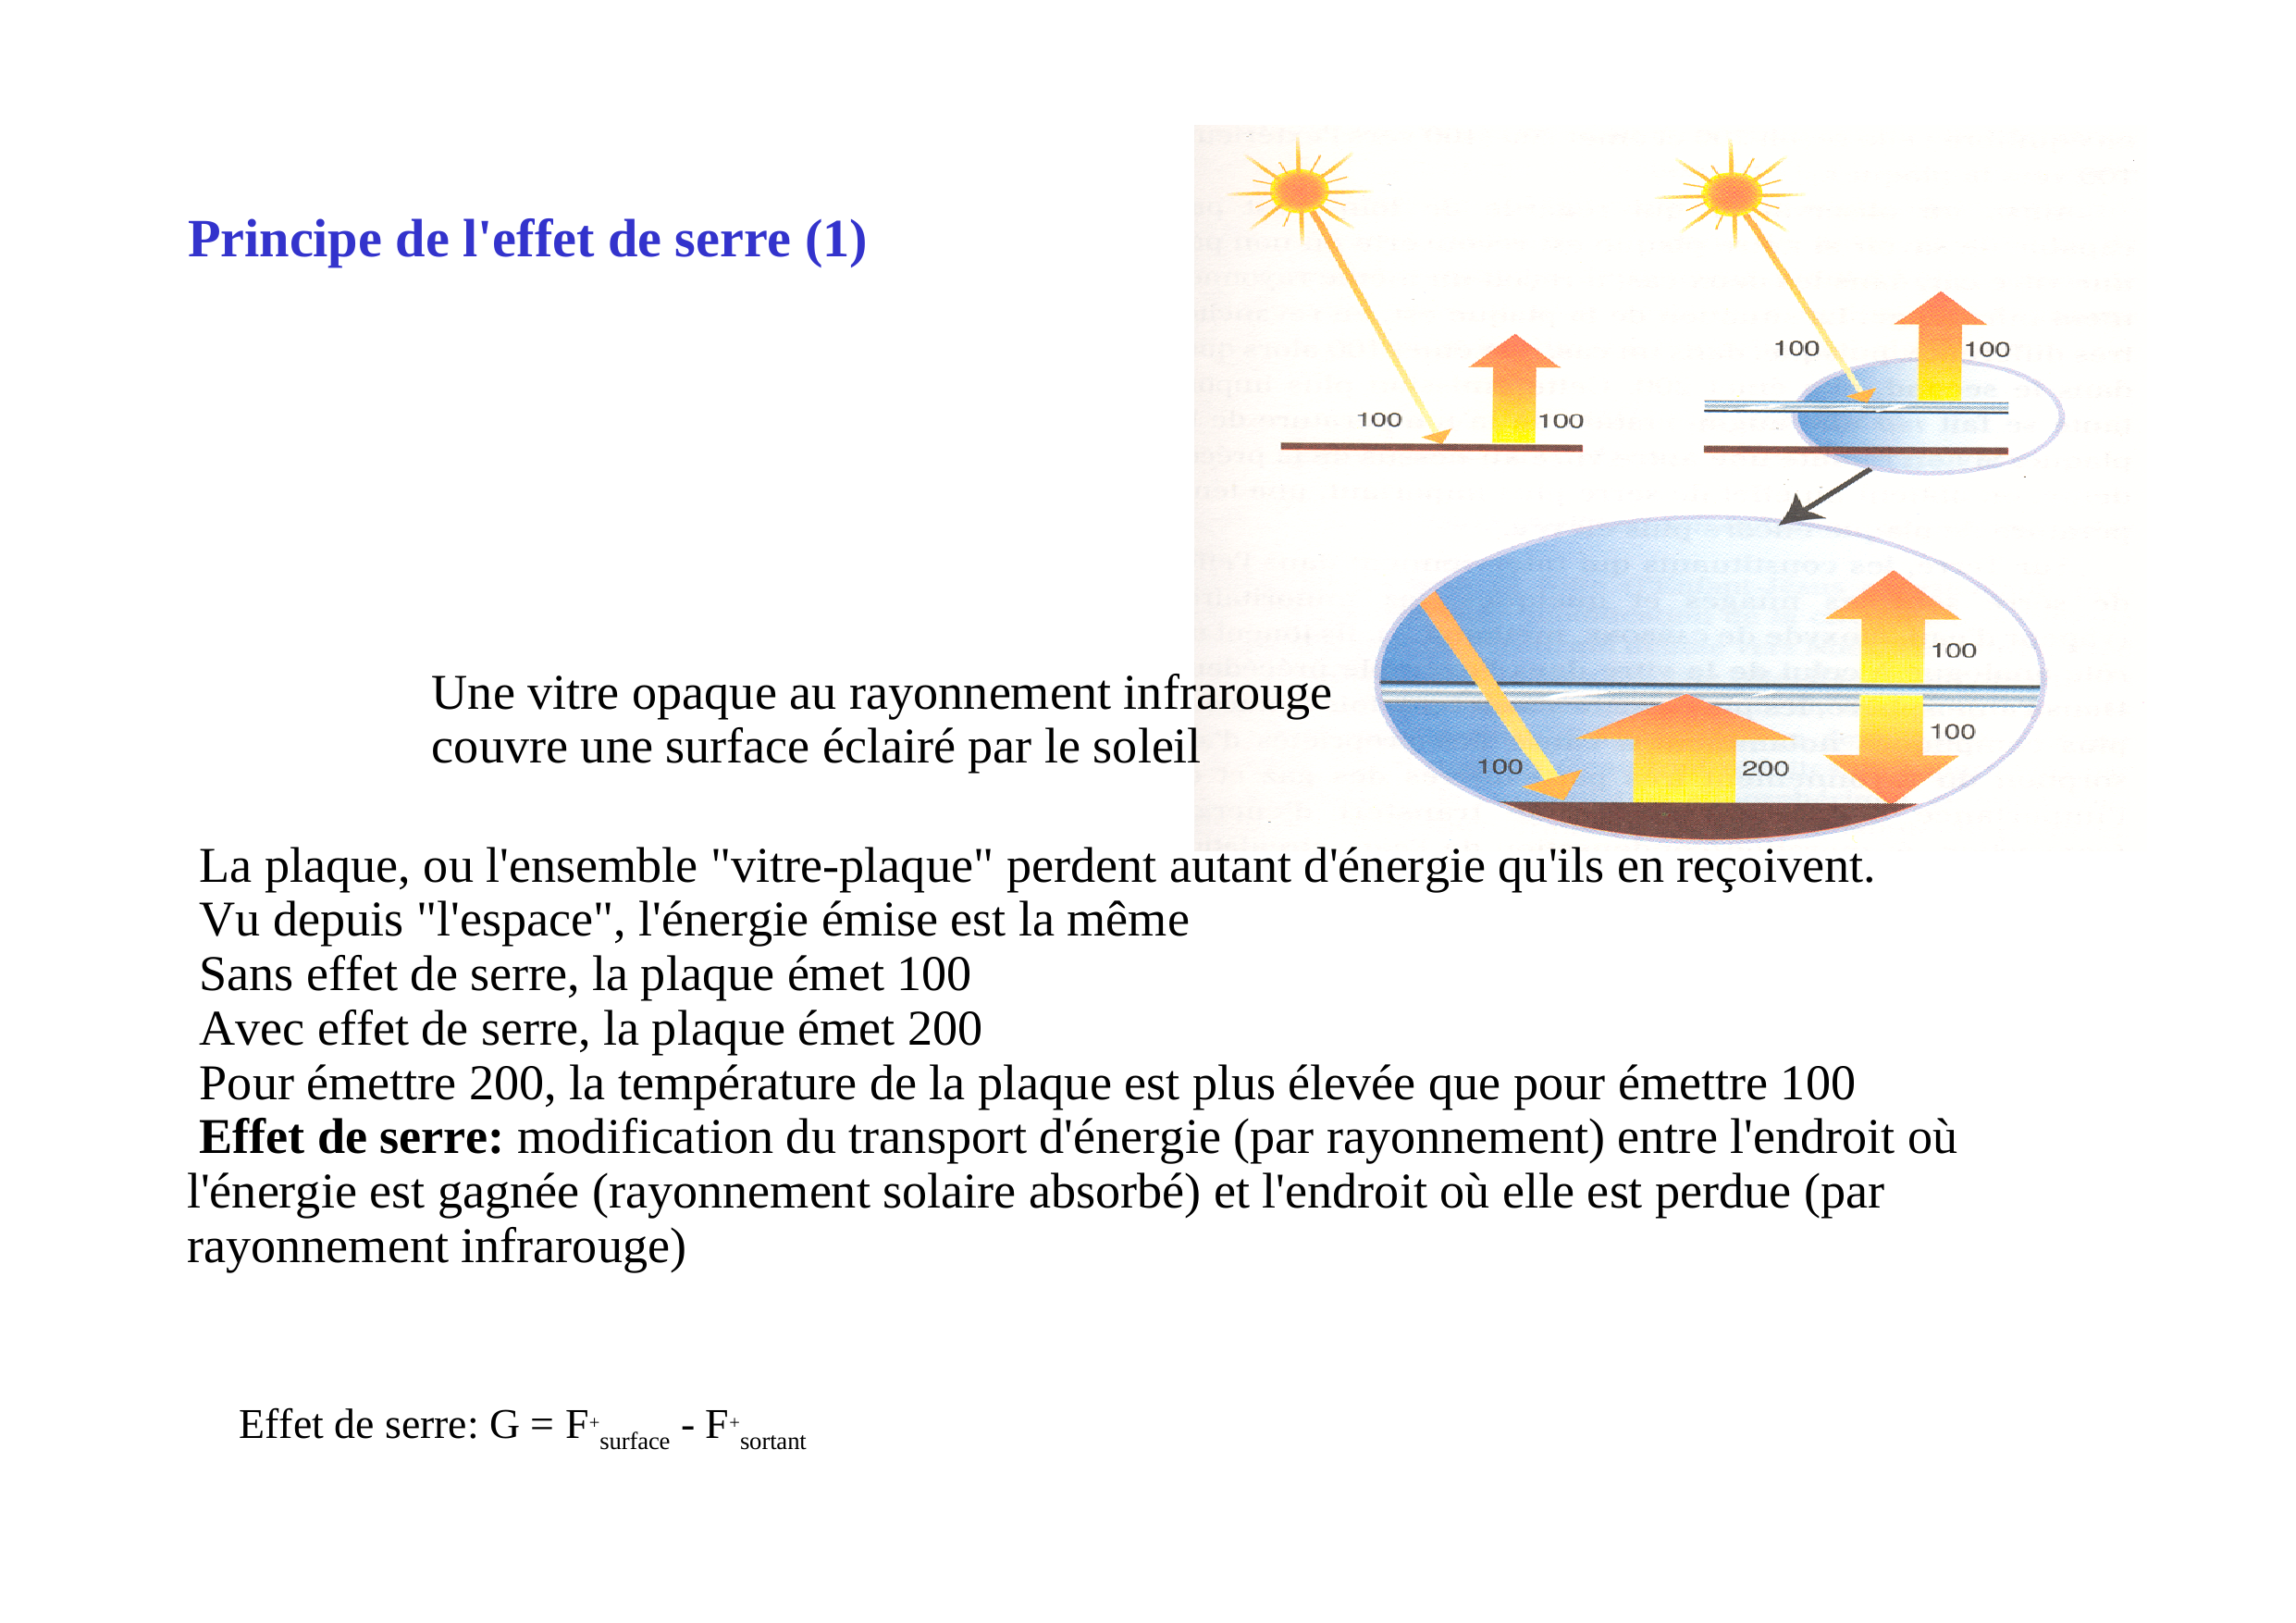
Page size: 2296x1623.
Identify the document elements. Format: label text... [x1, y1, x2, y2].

text_box La plaque, ou l'ensemble "vitre-plaque" perdent autant d'énergie qu'ils en reçoivent. Vu depuis "l'espace", l'énergie émise est la même Sans effet de serre, la plaque émet 100 Avec effet de serre, la plaque émet 200 Pour émettre 200, la température de la plaque est plus élevée que pour émettre 100 Effet de serre: modification du transport d'énergie (par rayonnement) entre l'endroit où l'énergie est gagnée (rayonnement solaire absorbé) et l'endroit où elle est perdue (par rayonnement infrarouge) [173, 834, 2141, 1493]
text_box Principe de l'effet de serre (1) [188, 213, 1135, 321]
picture [1194, 125, 2147, 851]
text_box Effet de serre: G = F+surface - F+sortant [239, 1401, 1106, 1477]
text_box Une vitre opaque au rayonnement infrarouge couvre une surface éclairé par le soleil [431, 668, 1352, 778]
